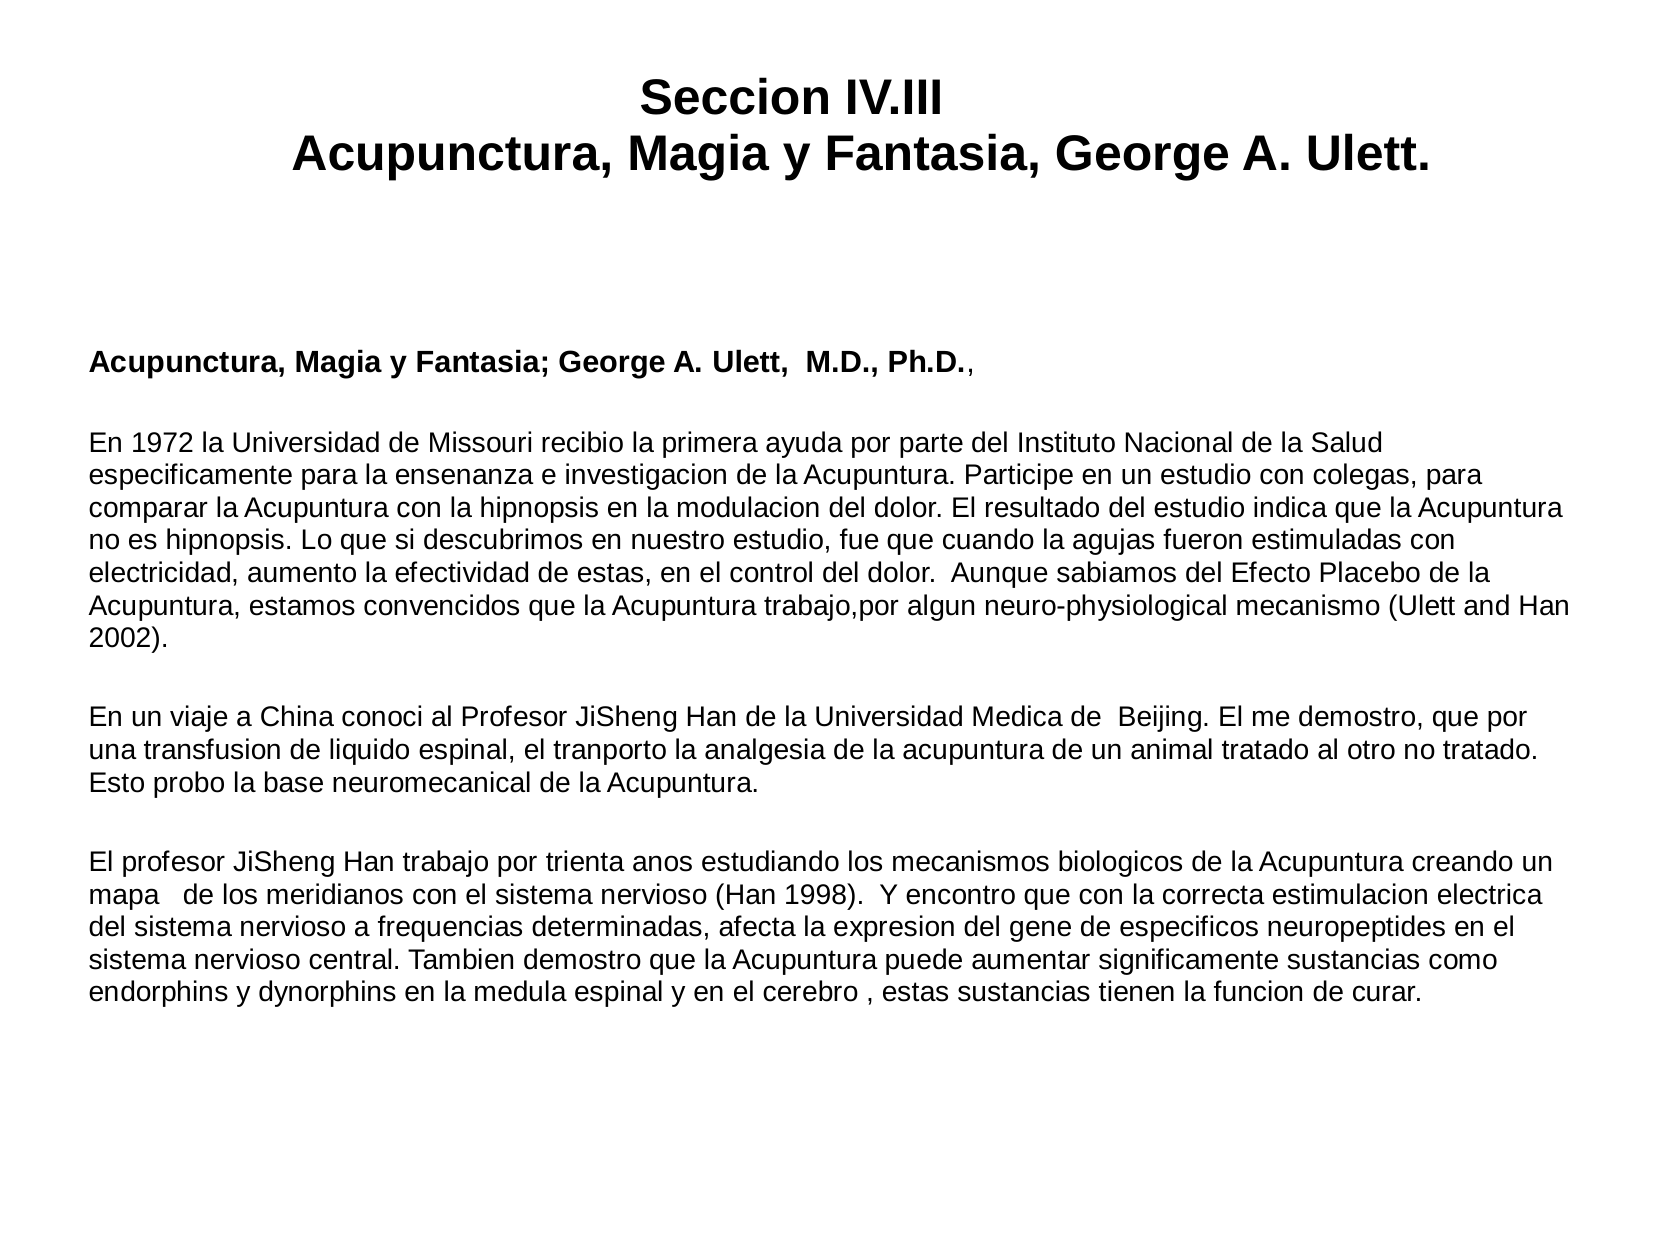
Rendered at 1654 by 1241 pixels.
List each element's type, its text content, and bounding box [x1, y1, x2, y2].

chart [87, 300, 1572, 1116]
title Seccion IV.III Acupunctura, Magia y Fantasia, George A. Ulett. [82, 56, 1571, 250]
